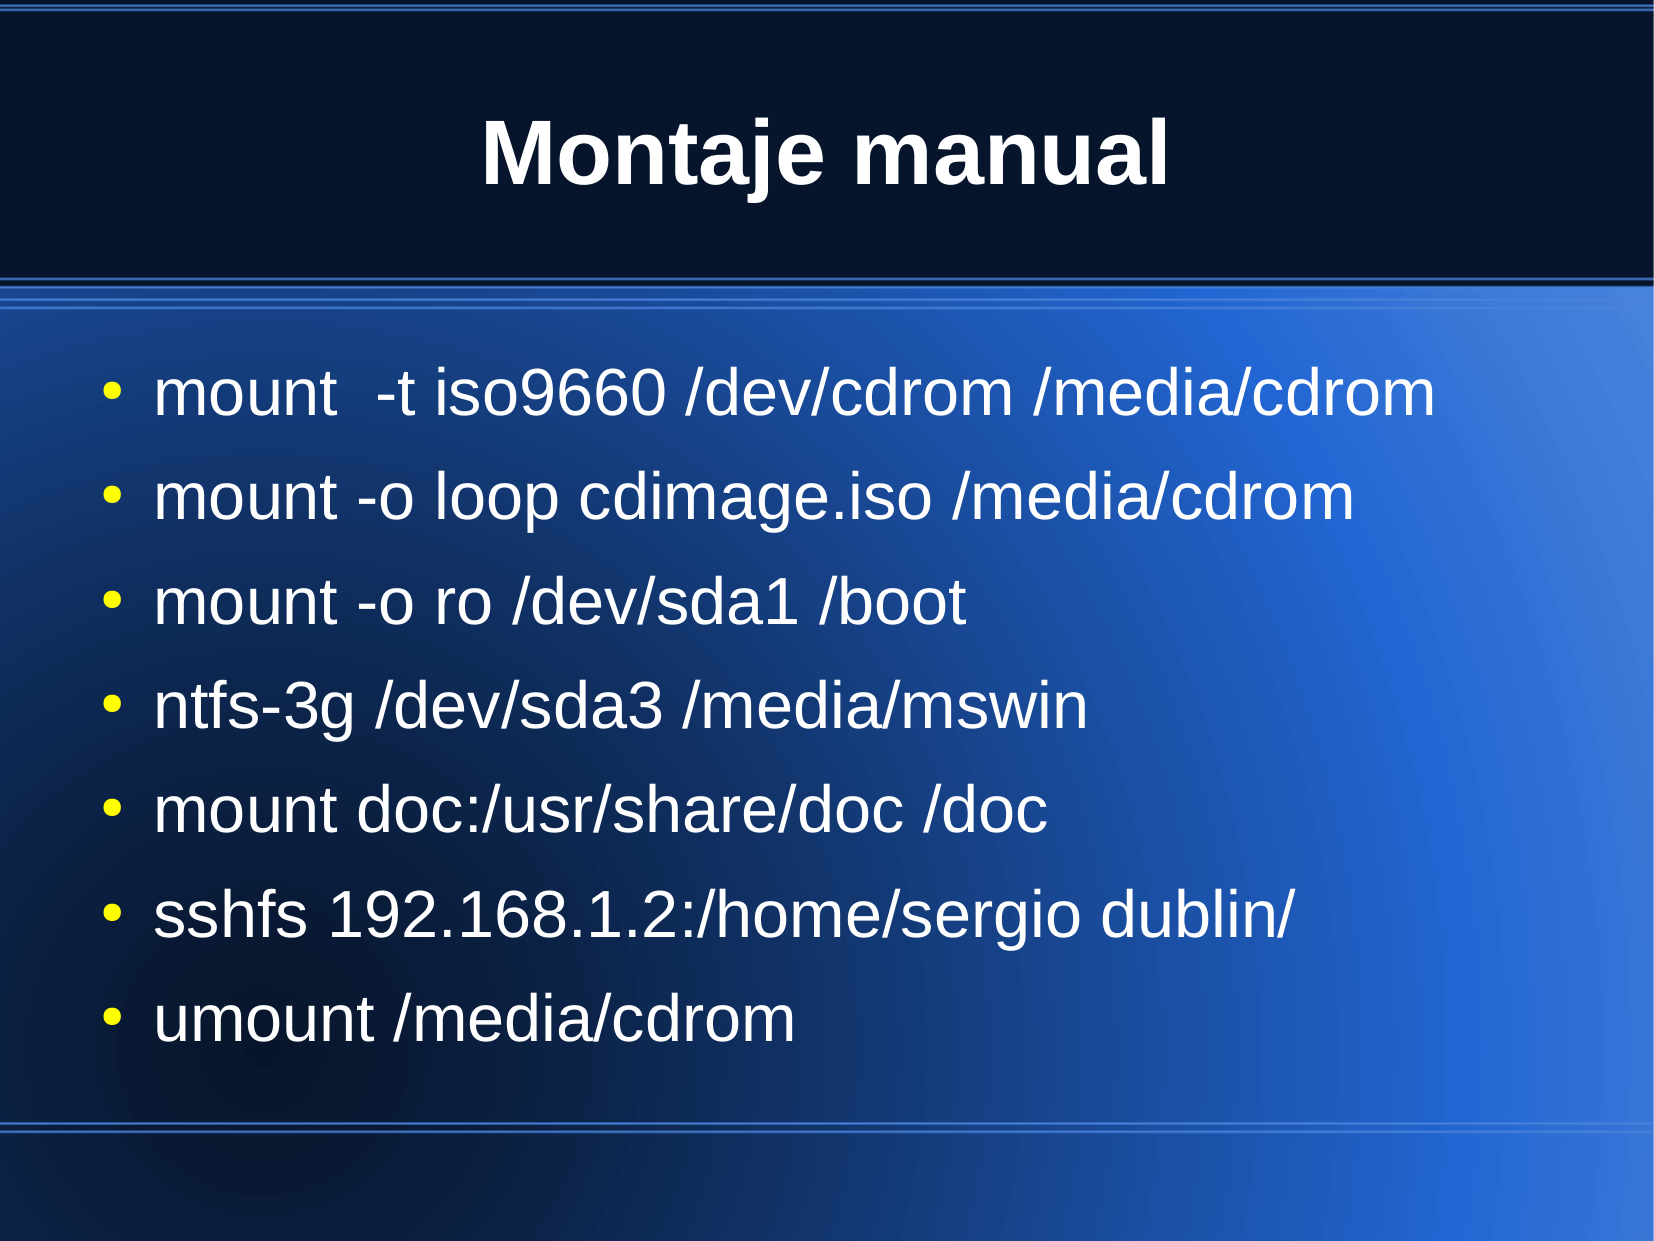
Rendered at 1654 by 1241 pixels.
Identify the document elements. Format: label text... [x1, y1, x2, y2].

picture [0, 0, 1654, 1241]
list mount -t iso9660 /dev/cdrom /media/cdrom mount -o loop cdimage.iso /media/cdrom mount -o ro /dev/sda1 /boot ntfs-3g /dev/sda3 /media/mswin mount doc:/usr/share/doc /doc sshfs 192.168.1.2:/home/sergio dublin/ umount /media/cdrom [82, 355, 1571, 1159]
title Montaje manual [82, 56, 1571, 250]
